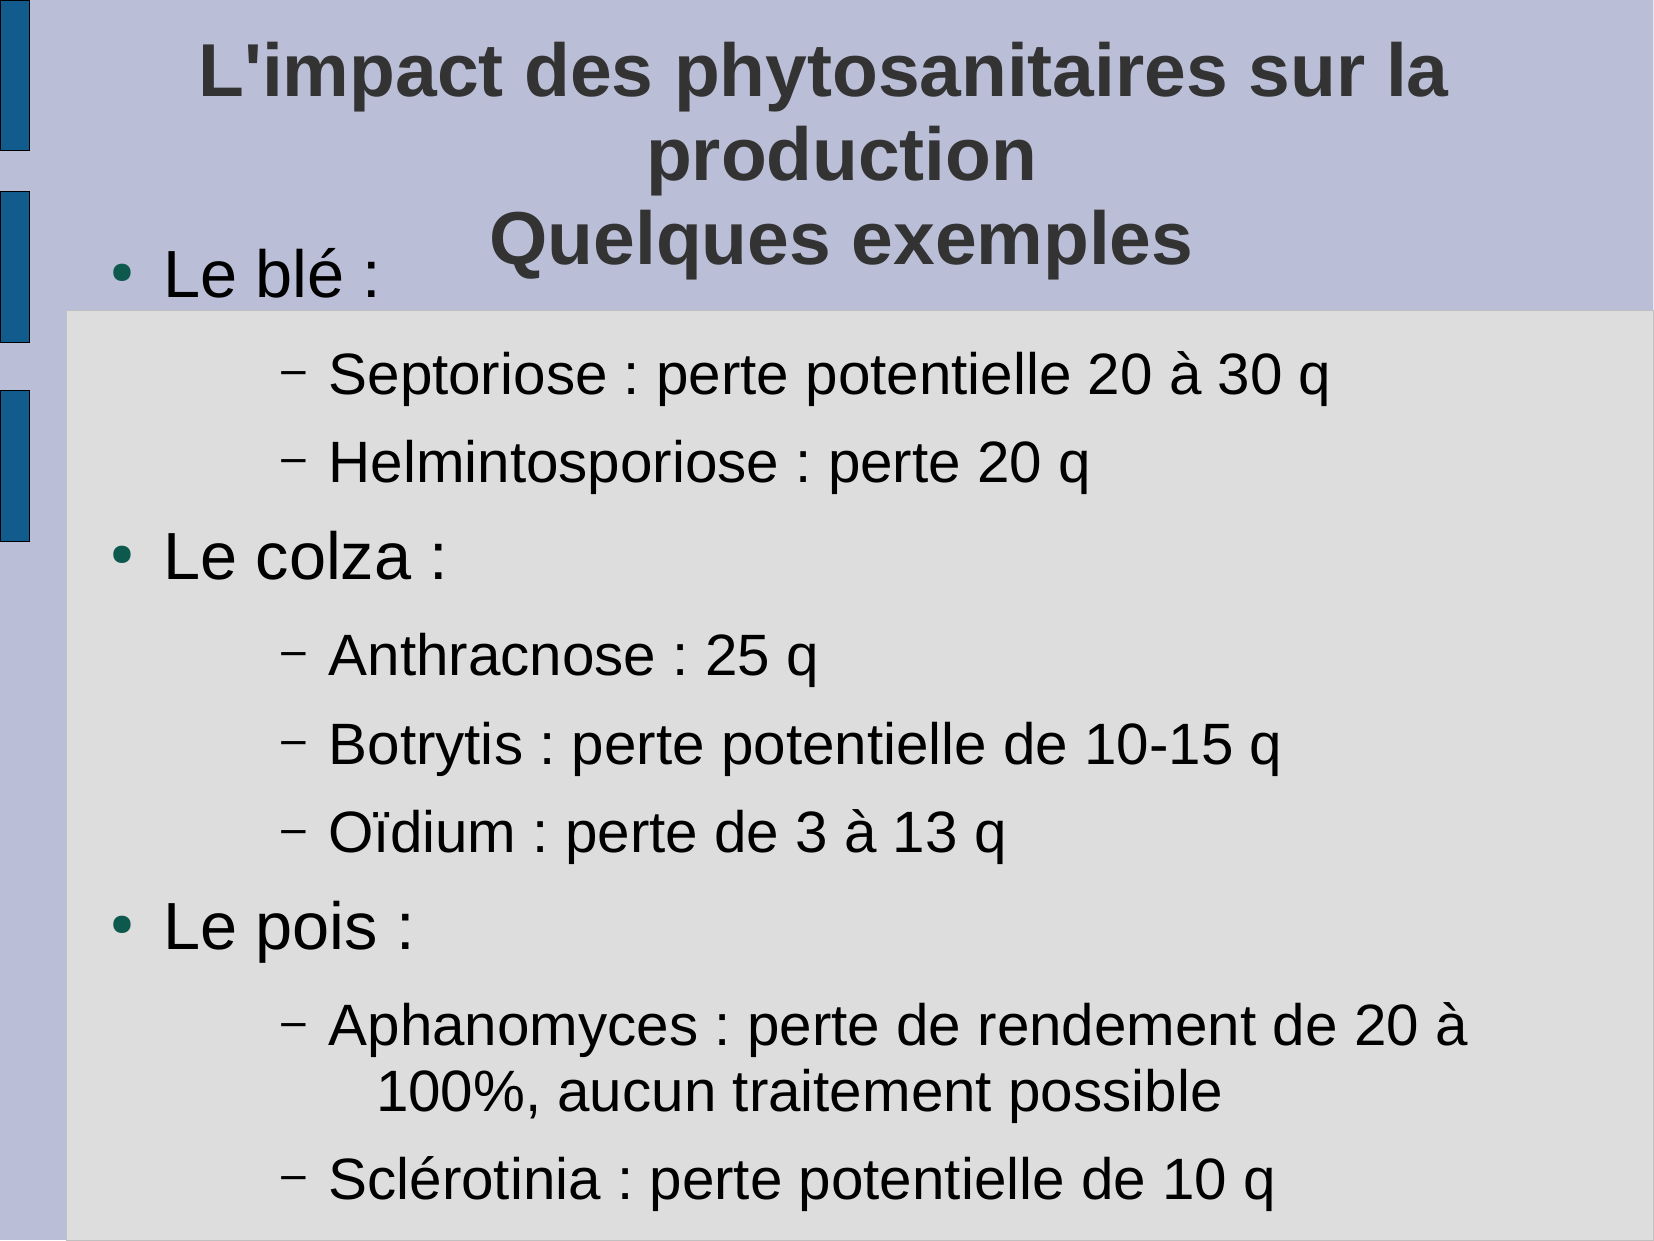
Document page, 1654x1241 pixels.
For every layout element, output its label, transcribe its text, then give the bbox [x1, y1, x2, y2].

list Le blé : Septoriose : perte potentielle 20 à 30 q Helmintosporiose : perte 20 q Le colza : Anthracnose : 25 q Botrytis : perte potentielle de 10-15 q Oïdium : perte de 3 à 13 q Le pois : Aphanomyces : perte de rendement de 20 à 100%, aucun traitement possible Sclérotinia : perte potentielle de 10 q [92, 237, 1505, 1211]
title L'impact des phytosanitaires sur la production Quelques exemples [118, 13, 1531, 296]
